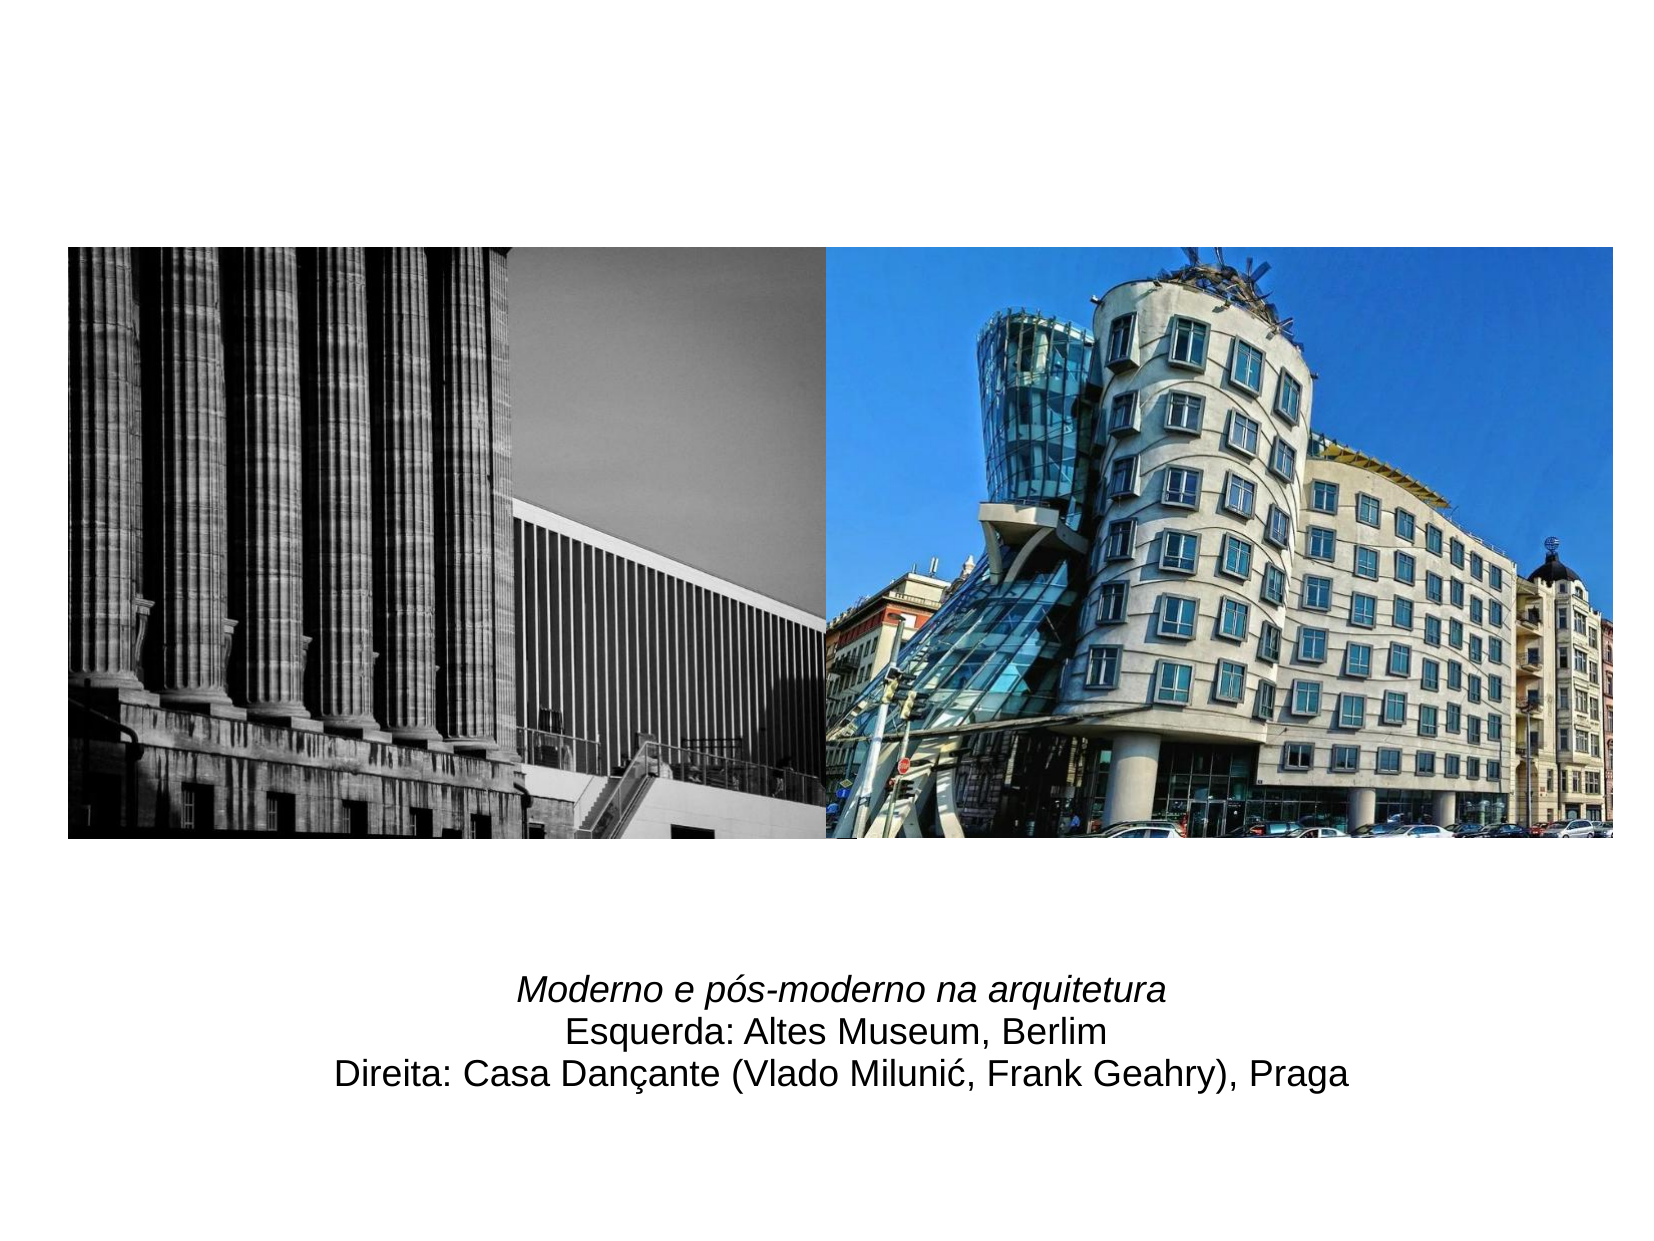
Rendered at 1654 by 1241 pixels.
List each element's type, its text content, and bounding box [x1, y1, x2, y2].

text_box Moderno e pós-moderno na arquitetura Esquerda: Altes Museum, Berlim Direita: Casa Dançante (Vlado Milunić, Frank Geahry), Praga [147, 978, 1536, 1127]
picture [68, 247, 1613, 839]
